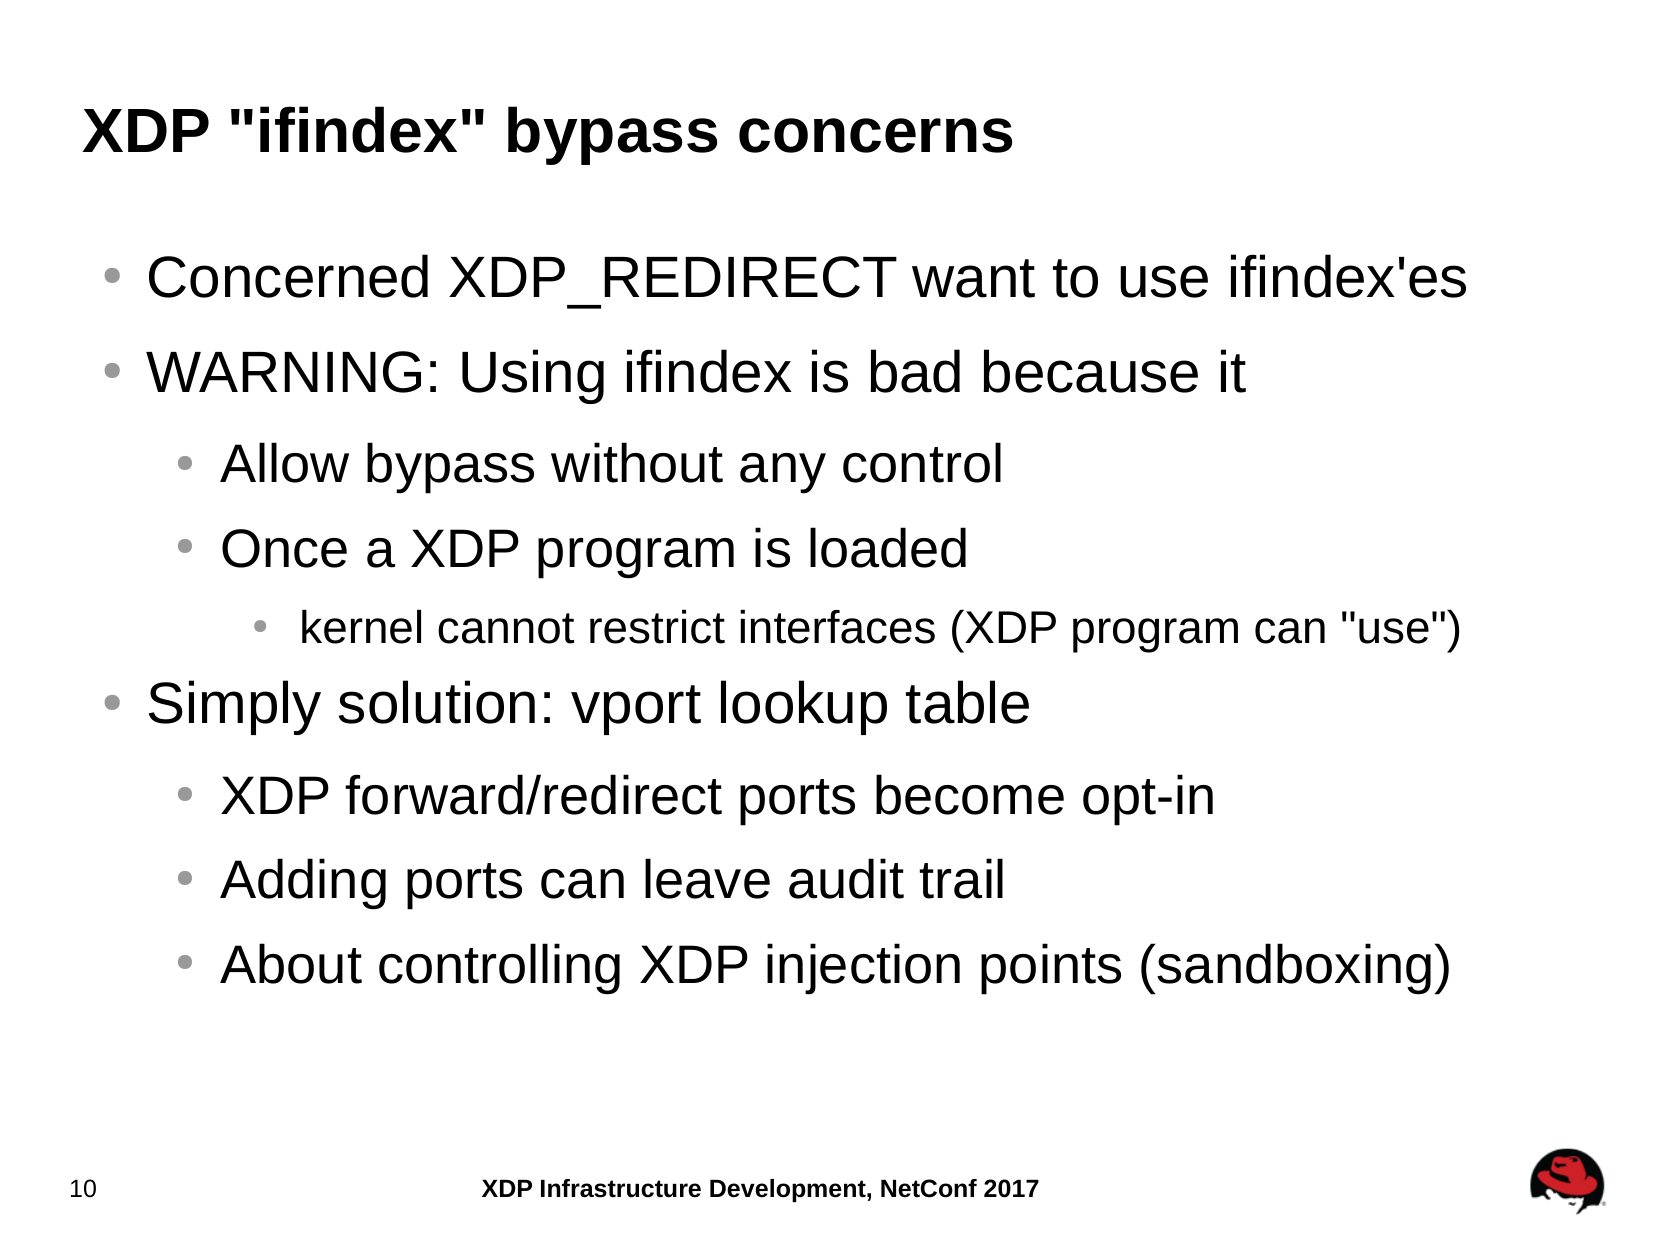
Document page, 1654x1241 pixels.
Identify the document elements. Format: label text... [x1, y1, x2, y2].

list Concerned XDP_REDIRECT want to use ifindex'es WARNING: Using ifindex is bad because it Allow bypass without any control Once a XDP program is loaded kernel cannot restrict interfaces (XDP program can "use") Simply solution: vport lookup table XDP forward/redirect ports become opt-in Adding ports can leave audit trail About controlling XDP injection points (sandboxing) [86, 244, 1575, 1039]
title XDP "ifindex" bypass concerns [82, 37, 1571, 226]
picture [1529, 1146, 1612, 1224]
